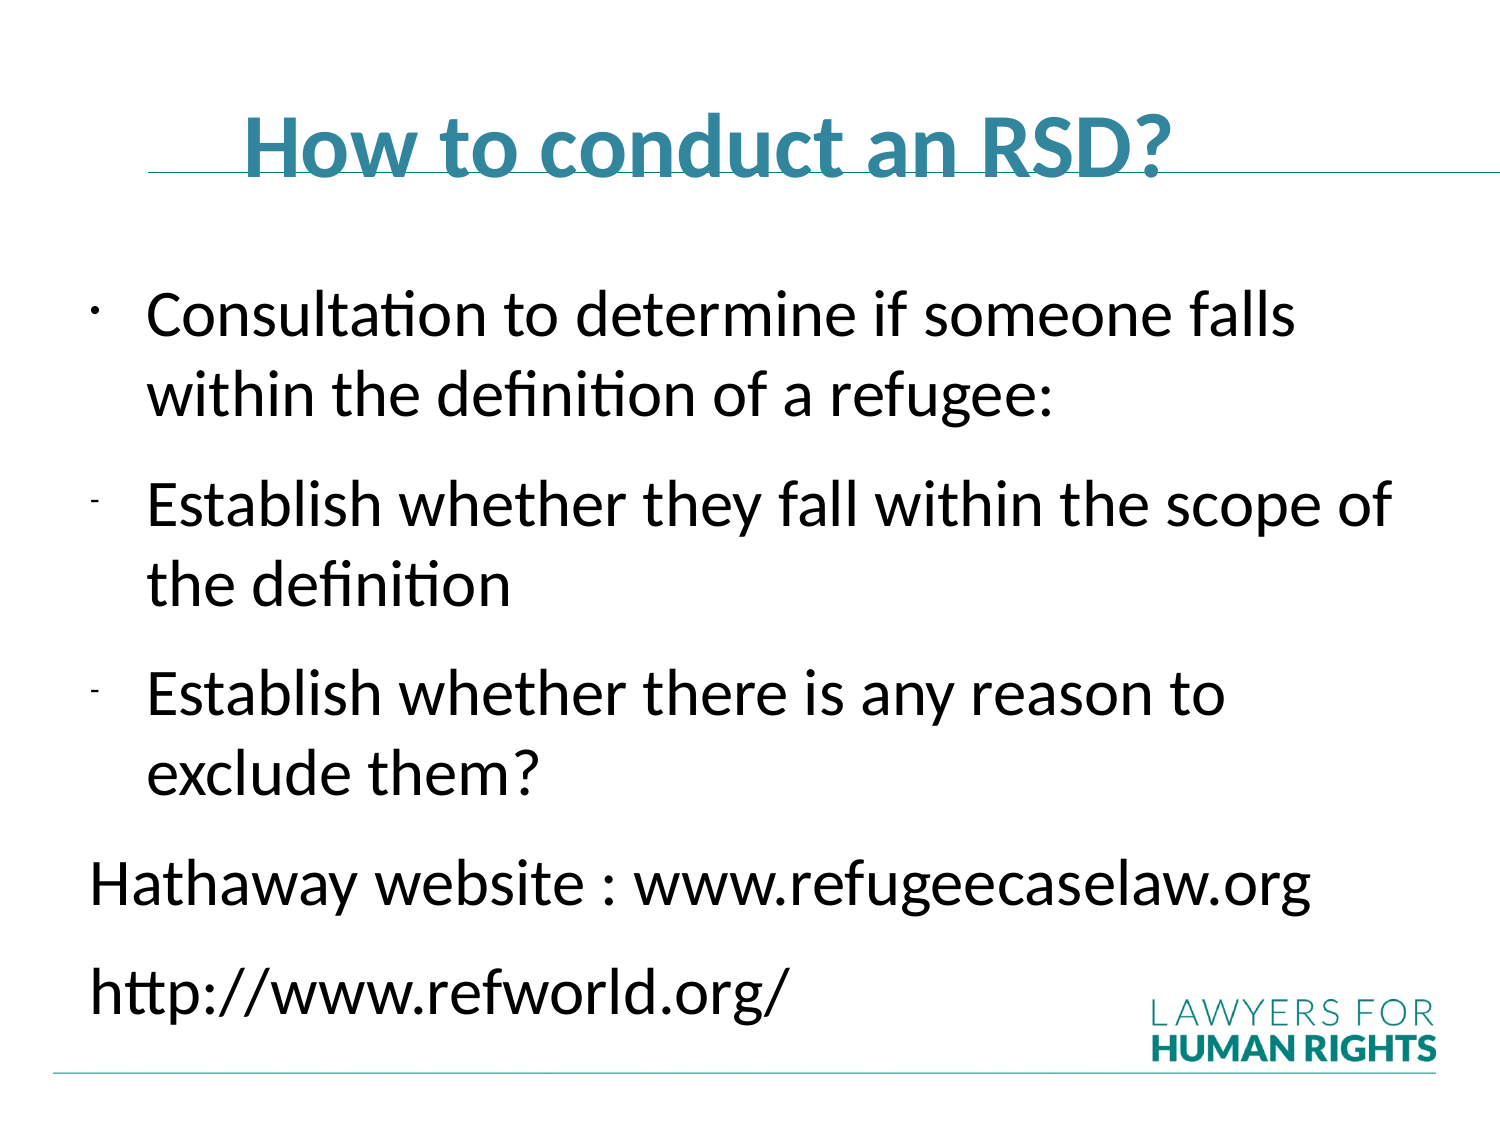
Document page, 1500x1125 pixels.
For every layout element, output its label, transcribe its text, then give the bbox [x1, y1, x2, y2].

list Consultation to determine if someone falls within the definition of a refugee: Establish whether they fall within the scope of the definition Establish whether there is any reason to exclude them? Hathaway website : www.refugeecaselaw.org http://www.refworld.org/ [75, 262, 1425, 1035]
picture [53, 999, 1436, 1074]
title How to conduct an RSD? [123, 78, 1296, 197]
